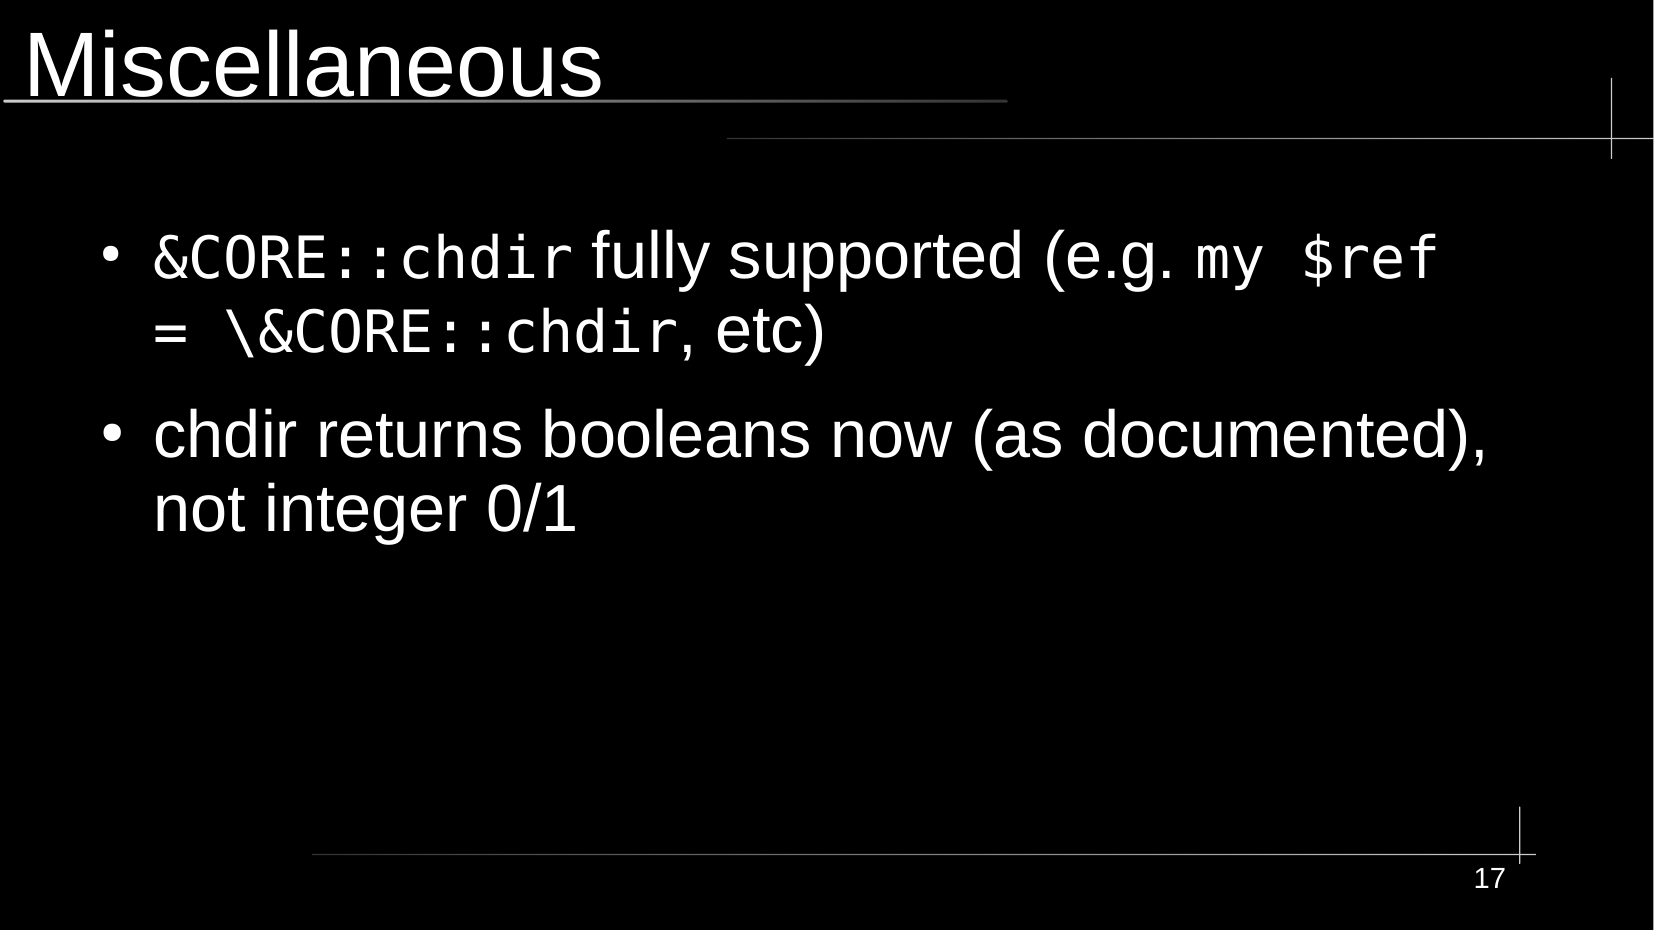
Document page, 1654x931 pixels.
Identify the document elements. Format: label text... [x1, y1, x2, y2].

title Miscellaneous [23, 11, 1589, 119]
list &CORE::chdir fully supported (e.g. my $ref = \&CORE::chdir, etc) chdir returns booleans now (as documented), not integer 0/1 [82, 217, 1571, 758]
